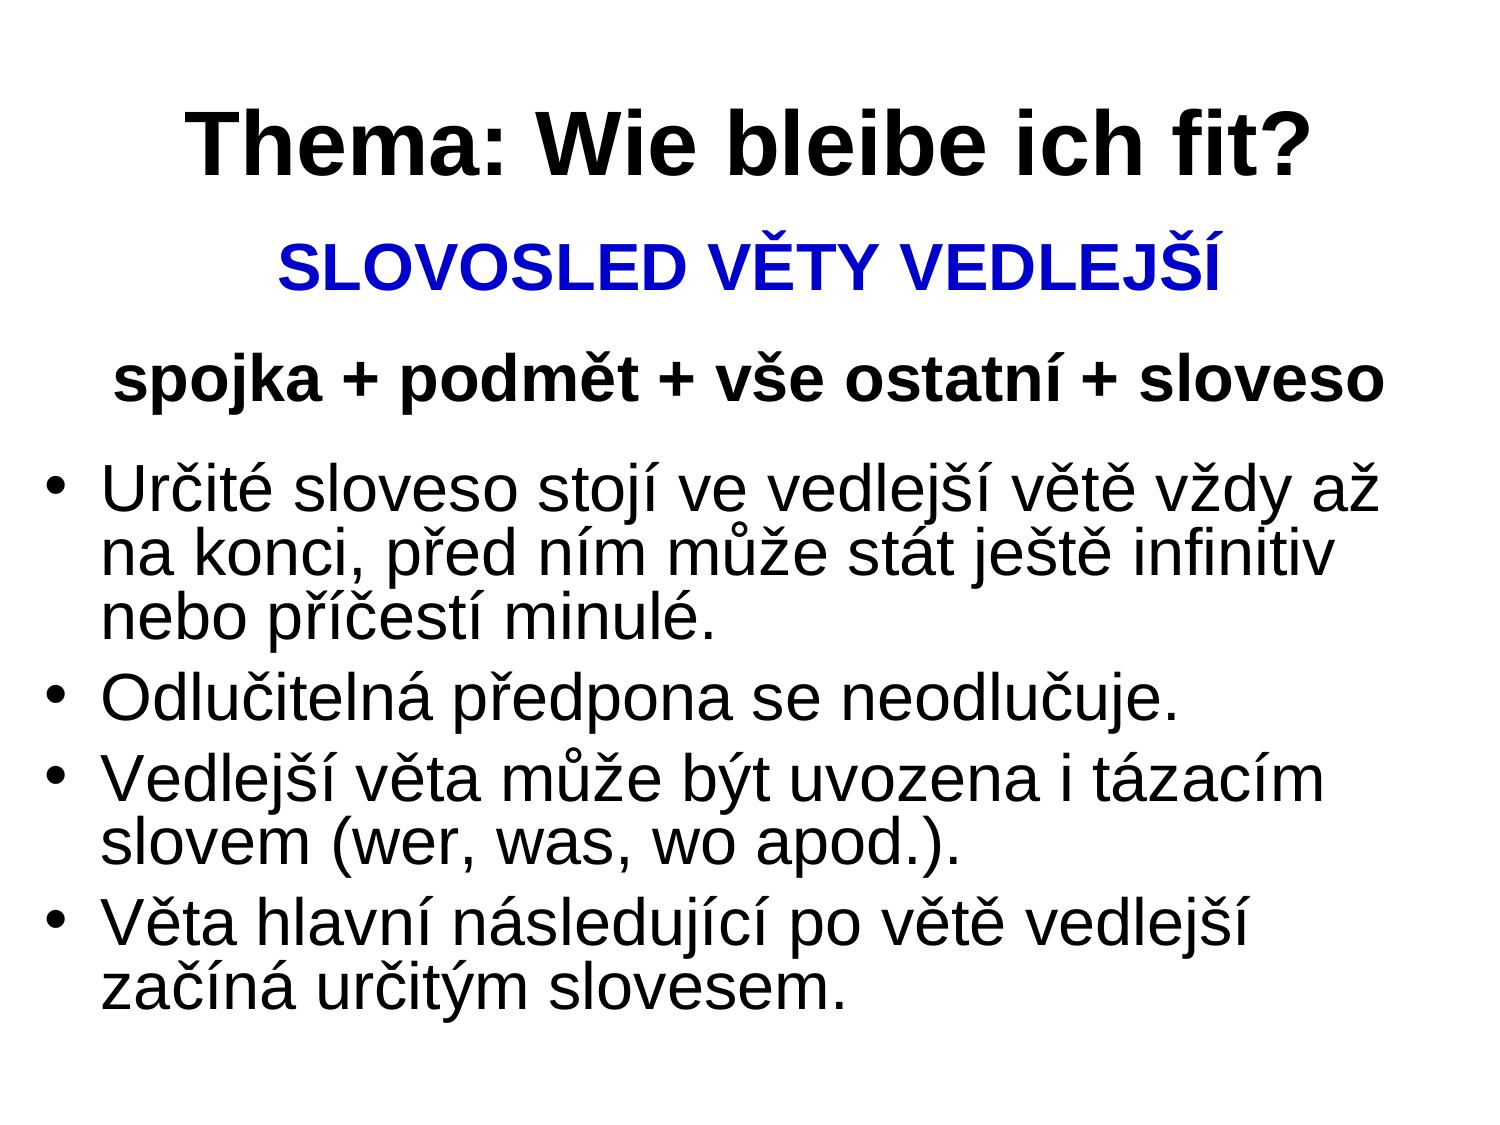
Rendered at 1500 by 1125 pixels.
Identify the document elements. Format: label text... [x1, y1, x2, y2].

list SLOVOSLED VĚTY VEDLEJŠÍ spojka + podmět + vše ostatní + sloveso Určité sloveso stojí ve vedlejší větě vždy až na konci, před ním může stát ještě infinitiv nebo příčestí minulé. Odlučitelná předpona se neodlučuje. Vedlejší věta může být uvozena i tázacím slovem (wer, was, wo apod.). Věta hlavní následující po větě vedlejší začíná určitým slovesem. [29, 231, 1471, 1059]
title Thema: Wie bleibe ich fit? [75, 45, 1426, 231]
